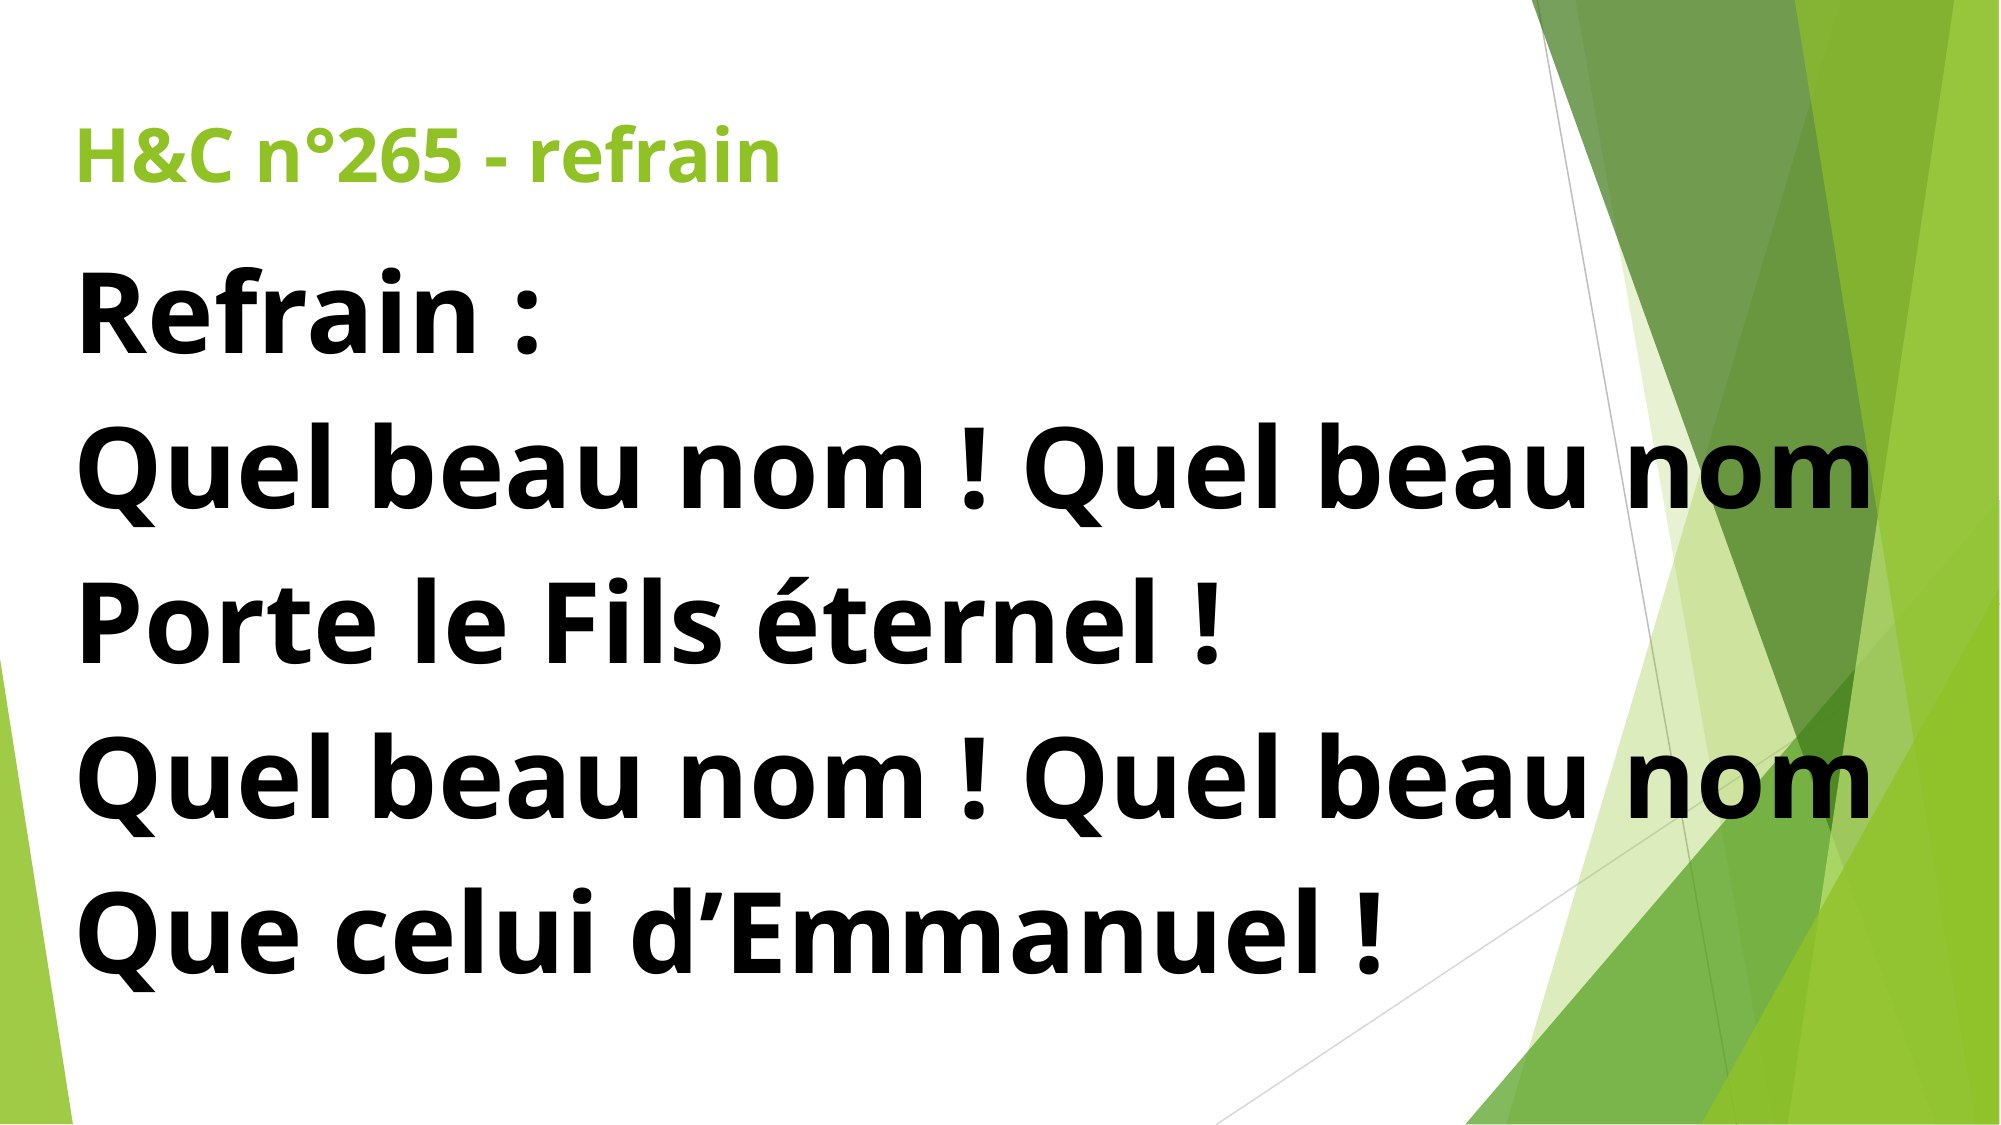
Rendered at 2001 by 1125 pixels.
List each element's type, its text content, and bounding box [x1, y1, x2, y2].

text_box Refrain : Quel beau nom ! Quel beau nom Porte le Fils éternel ! Quel beau nom ! Quel beau nom Que celui d’Emmanuel ! [59, 213, 1973, 1037]
text_box H&C n°265 - refrain [59, 99, 1522, 213]
